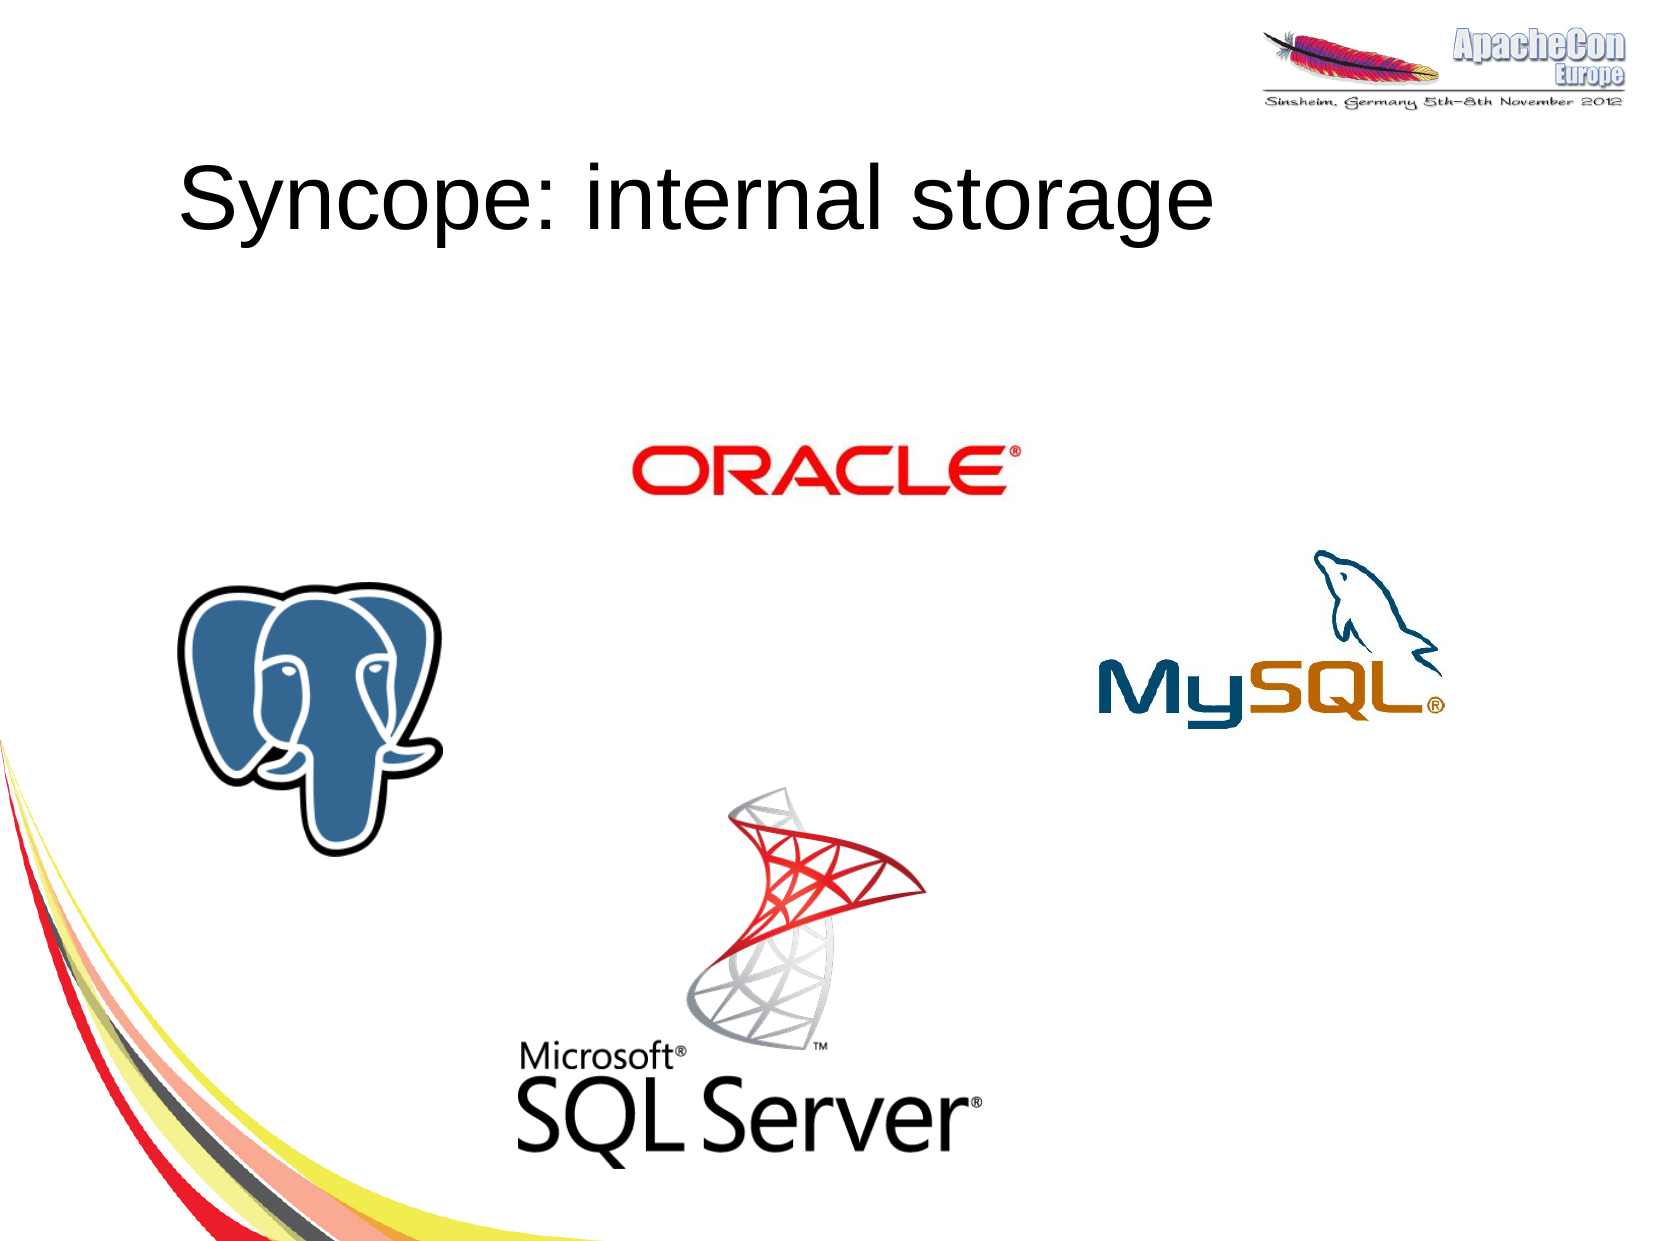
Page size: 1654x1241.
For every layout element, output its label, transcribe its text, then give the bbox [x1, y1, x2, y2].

picture [0, 0, 1654, 1241]
title Syncope: internal storage [177, 146, 1536, 250]
